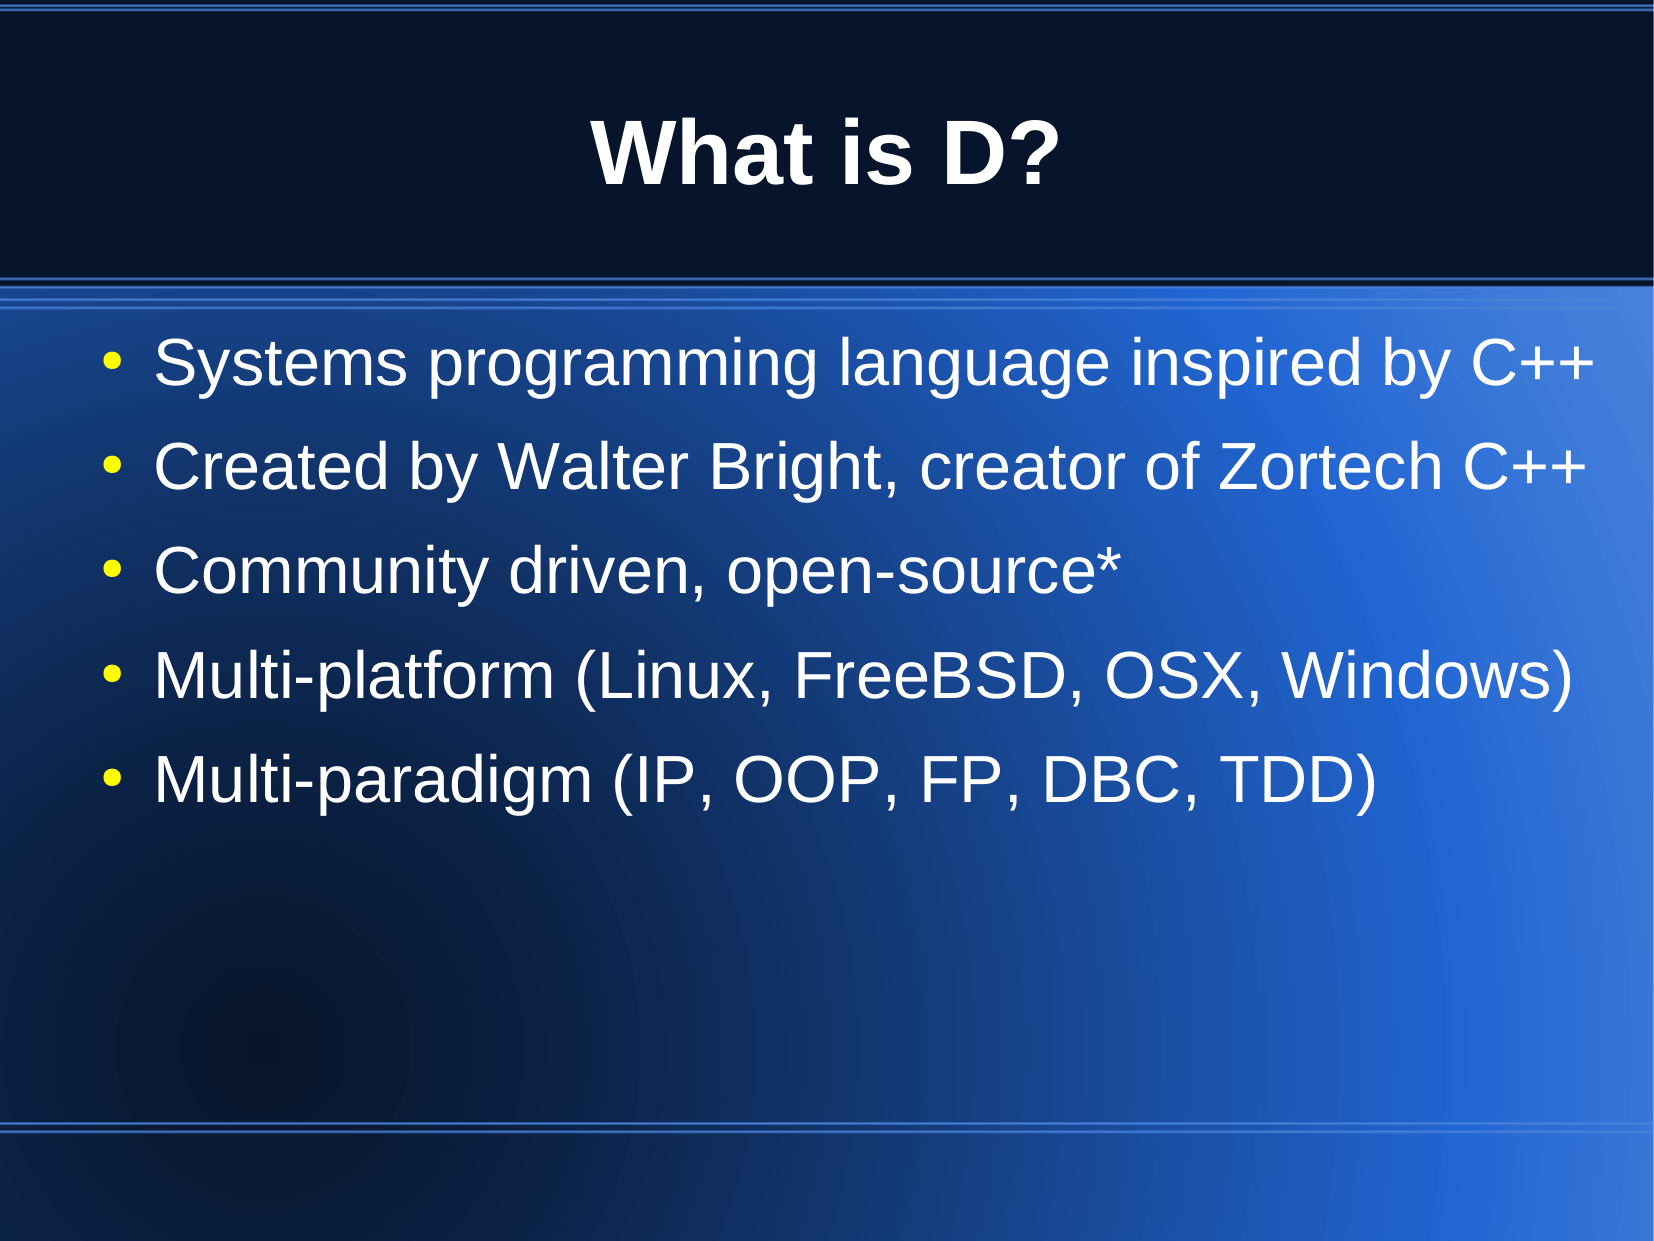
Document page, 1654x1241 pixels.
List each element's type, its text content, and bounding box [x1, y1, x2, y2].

list Systems programming language inspired by C++ Created by Walter Bright, creator of Zortech C++ Community driven, open-source* Multi-platform (Linux, FreeBSD, OSX, Windows) Multi-paradigm (IP, OOP, FP, DBC, TDD) [82, 324, 1625, 1152]
picture [0, 0, 1654, 1241]
title What is D? [82, 49, 1571, 257]
